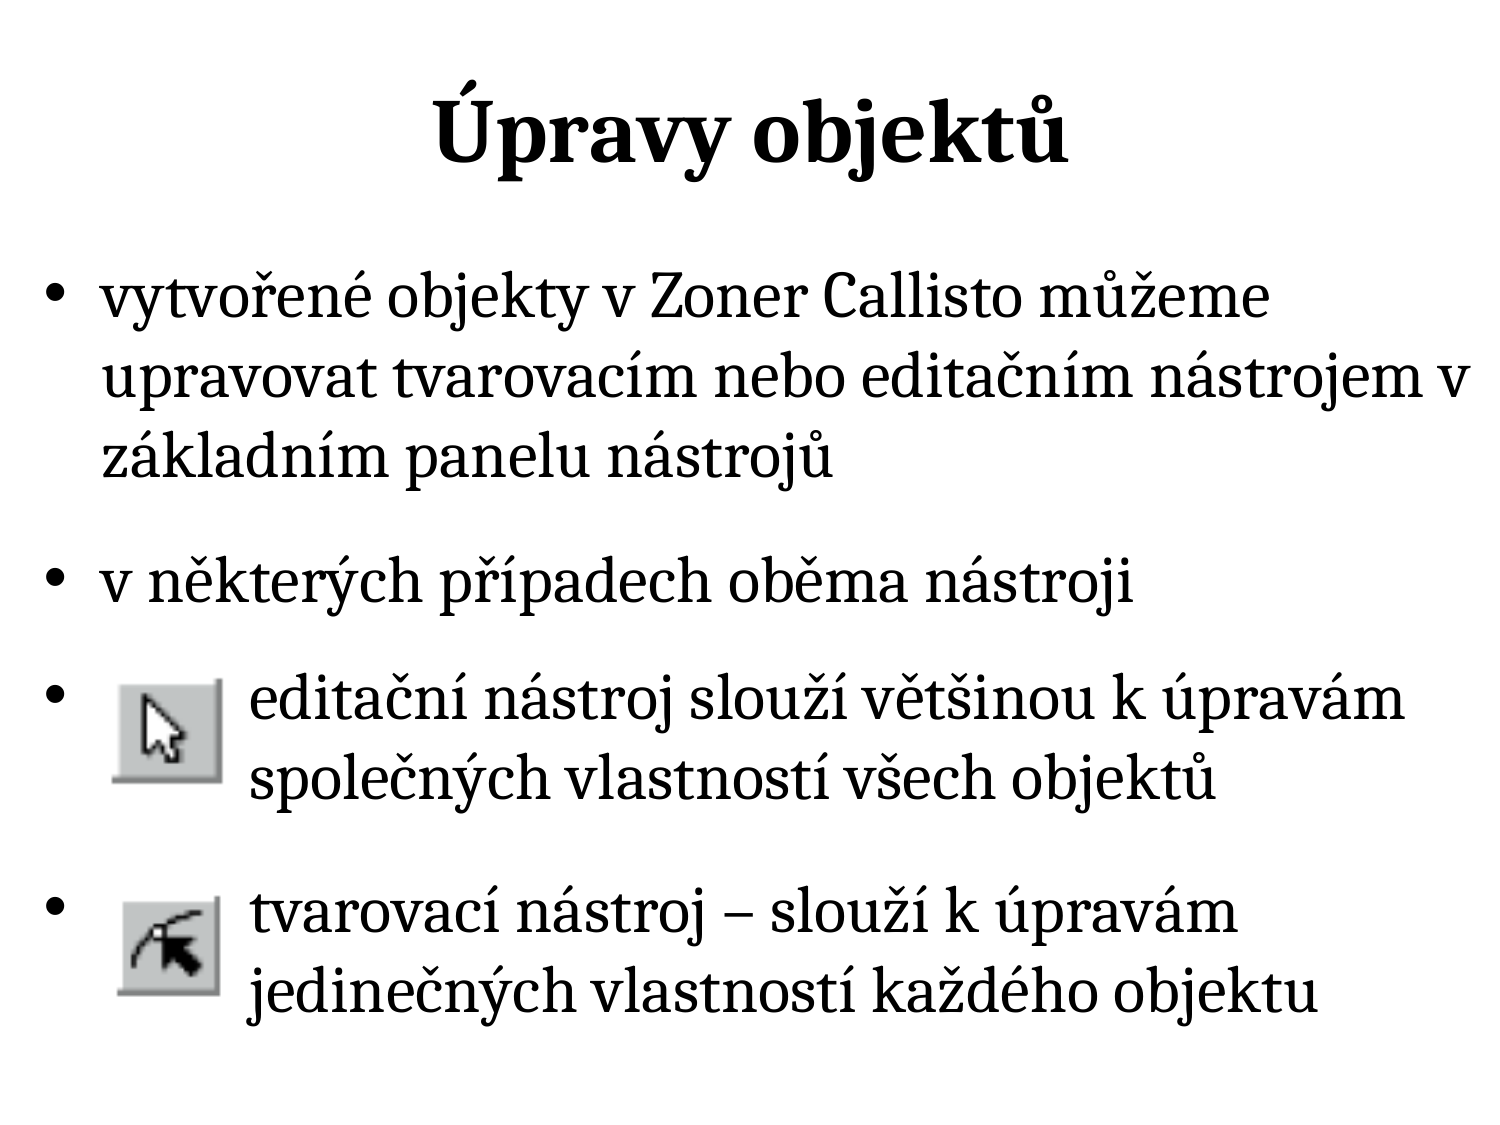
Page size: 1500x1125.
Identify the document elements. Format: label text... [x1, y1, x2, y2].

text_box vytvořené objekty v Zoner Callisto můžeme upravovat tvarovacím nebo editačním nástrojem v základním panelu nástrojů v některých případech oběma nástroji [0, 243, 1500, 624]
text_box tvarovací nástroj – slouží k úpravám jedinečných vlastností každého objektu [0, 857, 1500, 1034]
text_box editační nástroj slouží většinou k úpravám společných vlastností všech objektů [0, 645, 1500, 821]
text_box Úpravy objektů [0, 62, 1500, 189]
